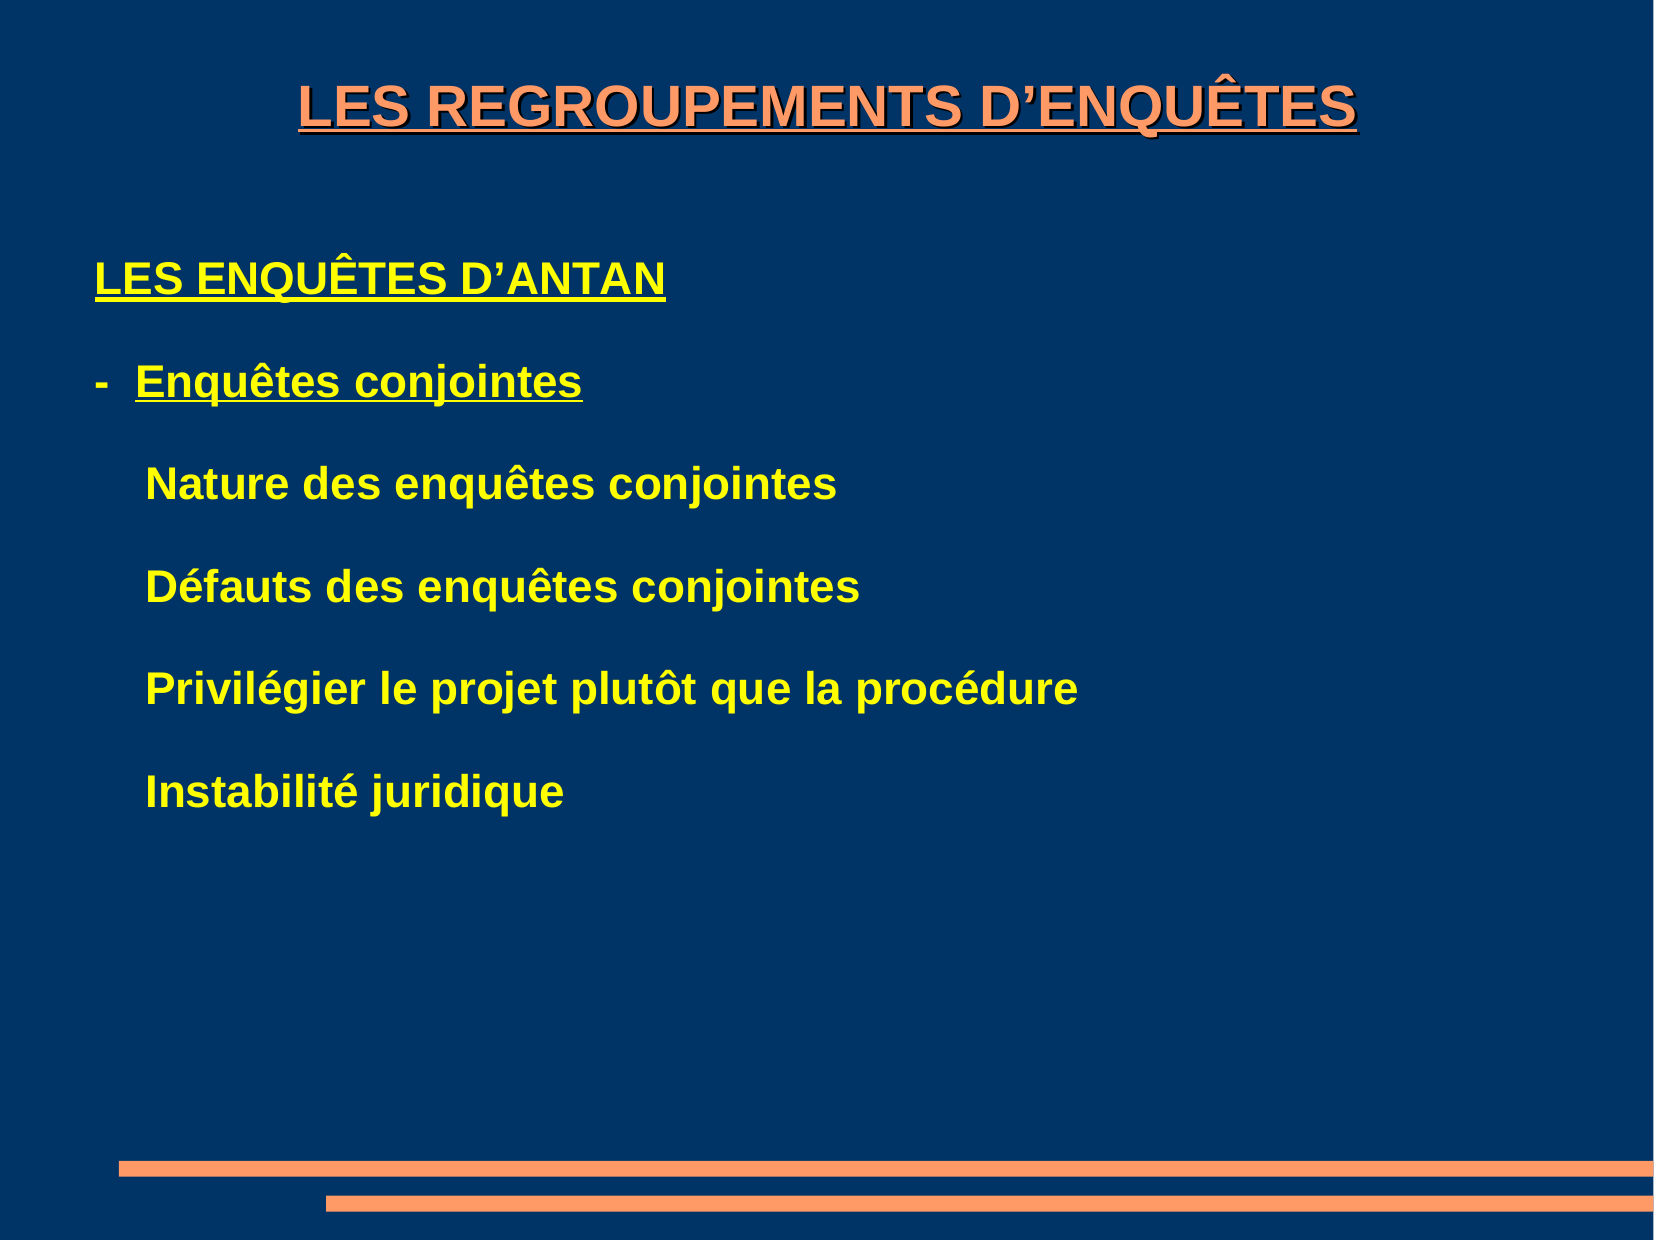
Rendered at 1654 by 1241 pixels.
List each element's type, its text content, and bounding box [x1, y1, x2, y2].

subtitle LES ENQUÊTES D’ANTAN - Enquêtes conjointes Nature des enquêtes conjointes Défauts des enquêtes conjointes Privilégier le projet plutôt que la procédure Instabilité juridique [94, 201, 1534, 1227]
title LES REGROUPEMENTS D’ENQUÊTES [121, 46, 1534, 166]
